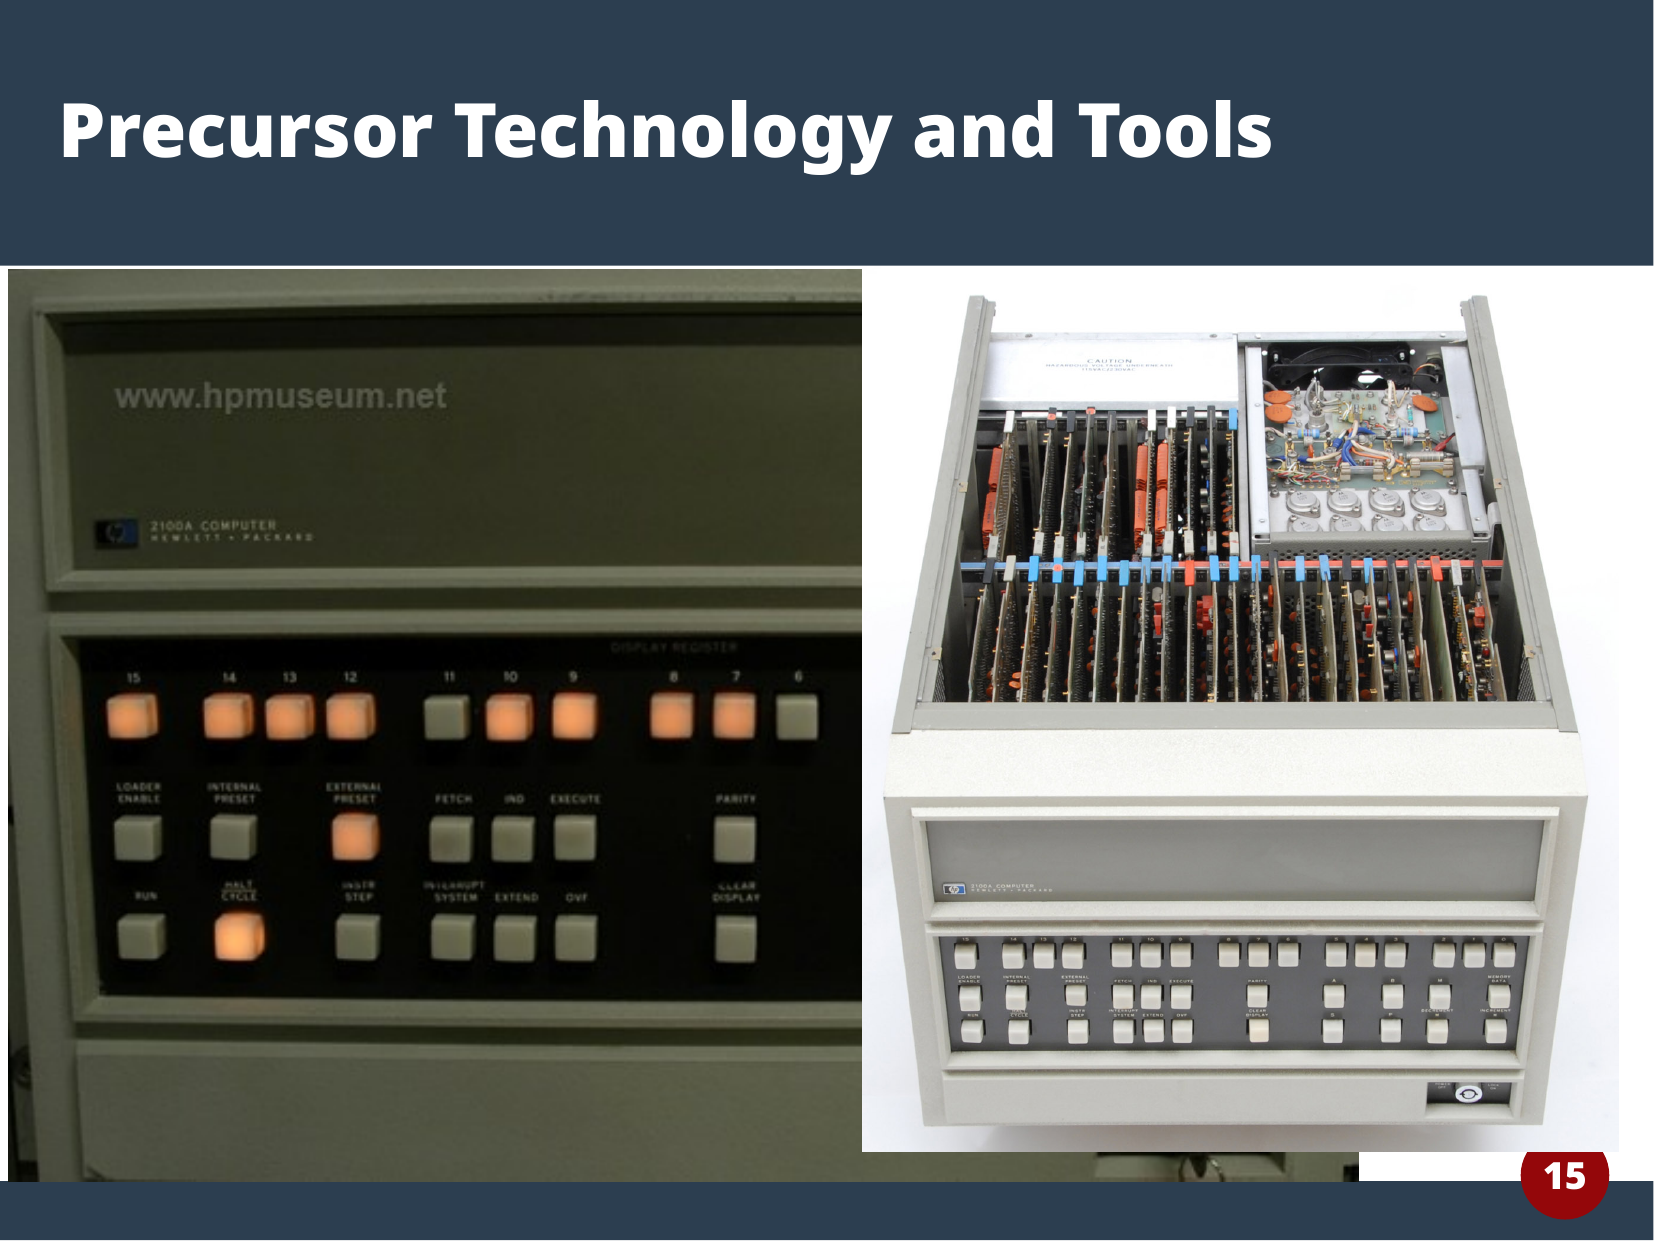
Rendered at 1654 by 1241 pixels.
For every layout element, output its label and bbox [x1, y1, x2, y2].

text_box [59, 49, 1595, 207]
picture [8, 266, 1619, 1182]
